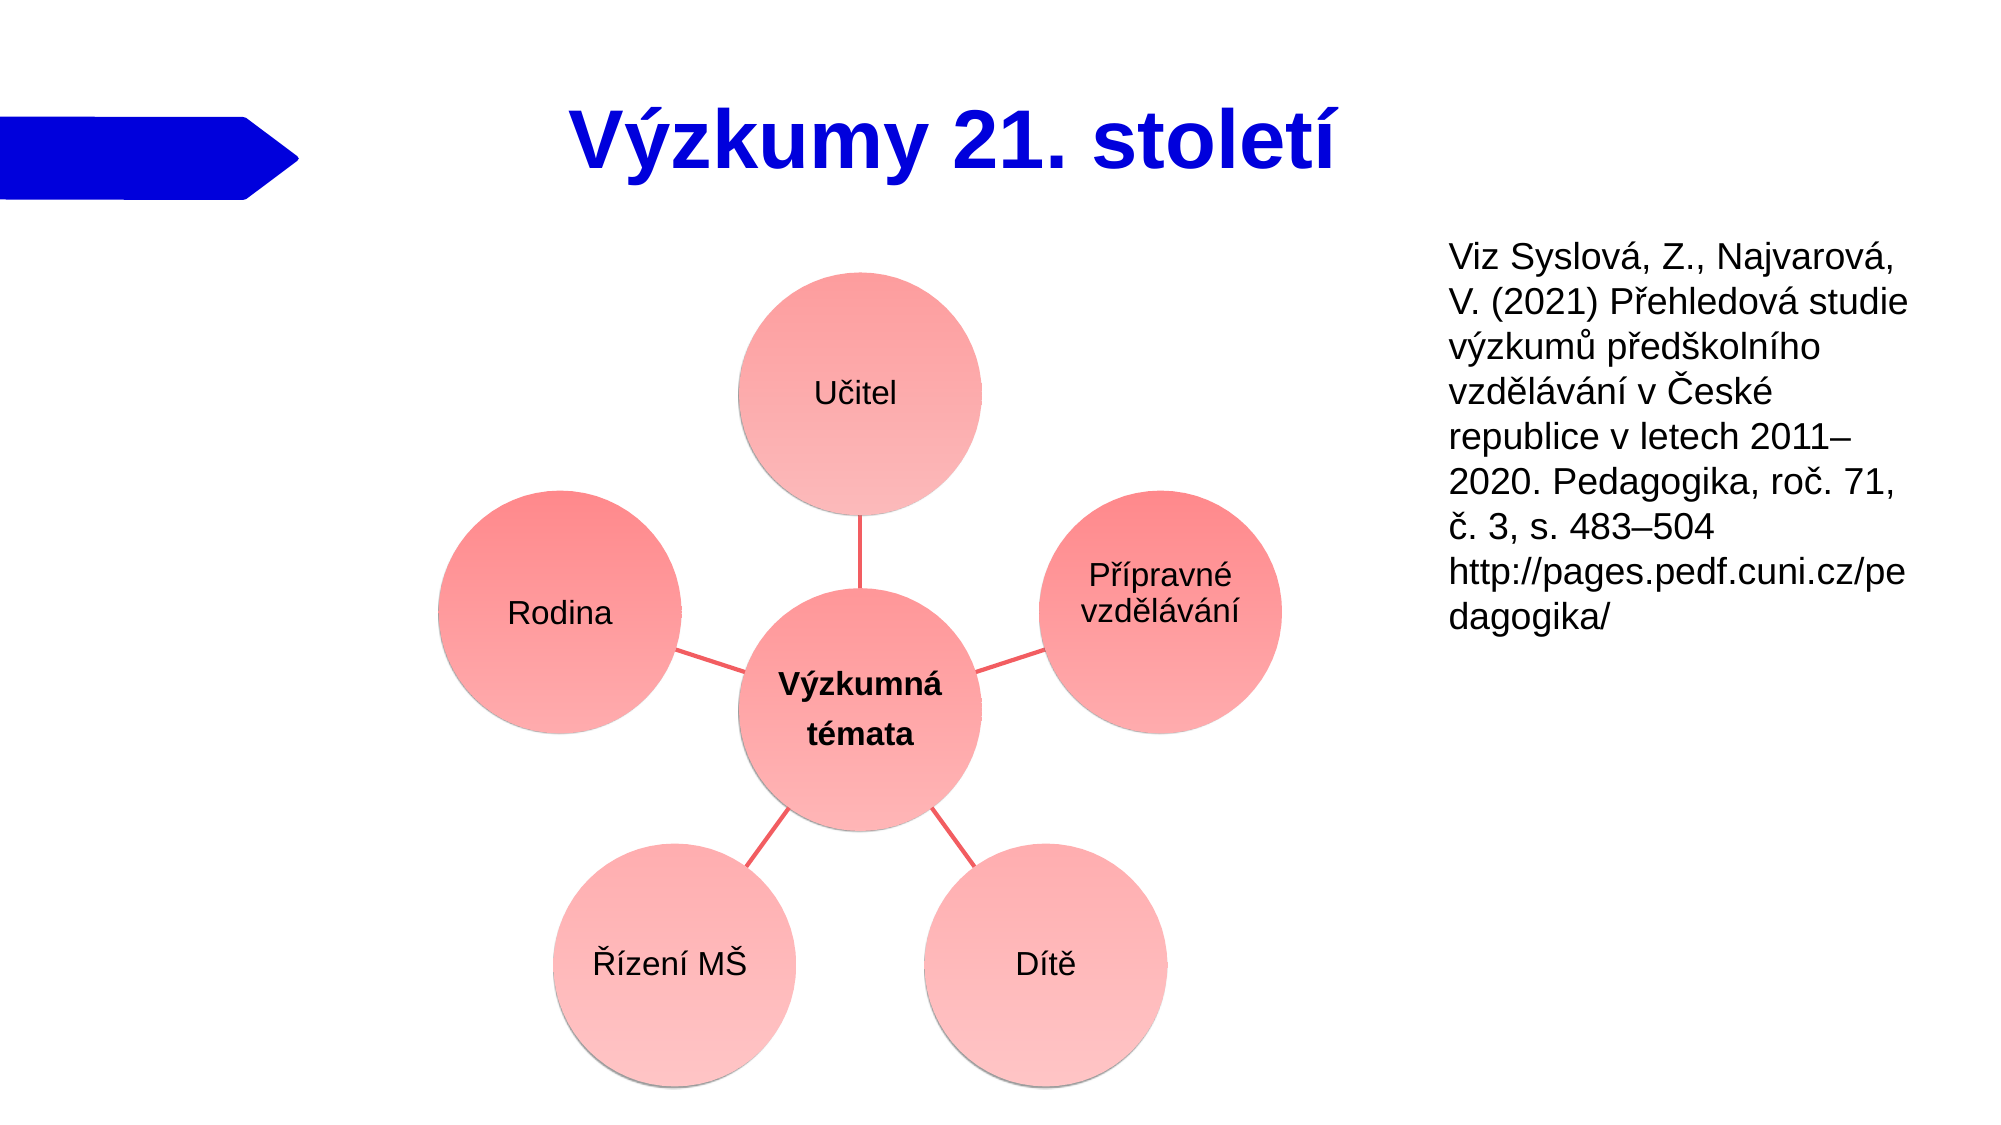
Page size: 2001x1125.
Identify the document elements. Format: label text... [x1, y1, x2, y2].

title Výzkumy 21. století [568, 102, 1651, 313]
text_box Výzkumná témata [738, 588, 982, 832]
text_box Učitel [738, 272, 982, 516]
text_box Řízení MŠ [553, 843, 797, 1087]
text_box Viz Syslová, Z., Najvarová, V. (2021) Přehledová studie výzkumů předškolního vzdělávání v České republice v letech 2011–2020. Pedagogika, roč. 71, č. 3, s. 483–504 http://pages.pedf.cuni.cz/pedagogika/ [1448, 232, 1912, 668]
text_box Rodina [438, 490, 682, 734]
text_box Přípravné vzdělávání [1039, 490, 1283, 734]
text_box Dítě [924, 843, 1168, 1087]
